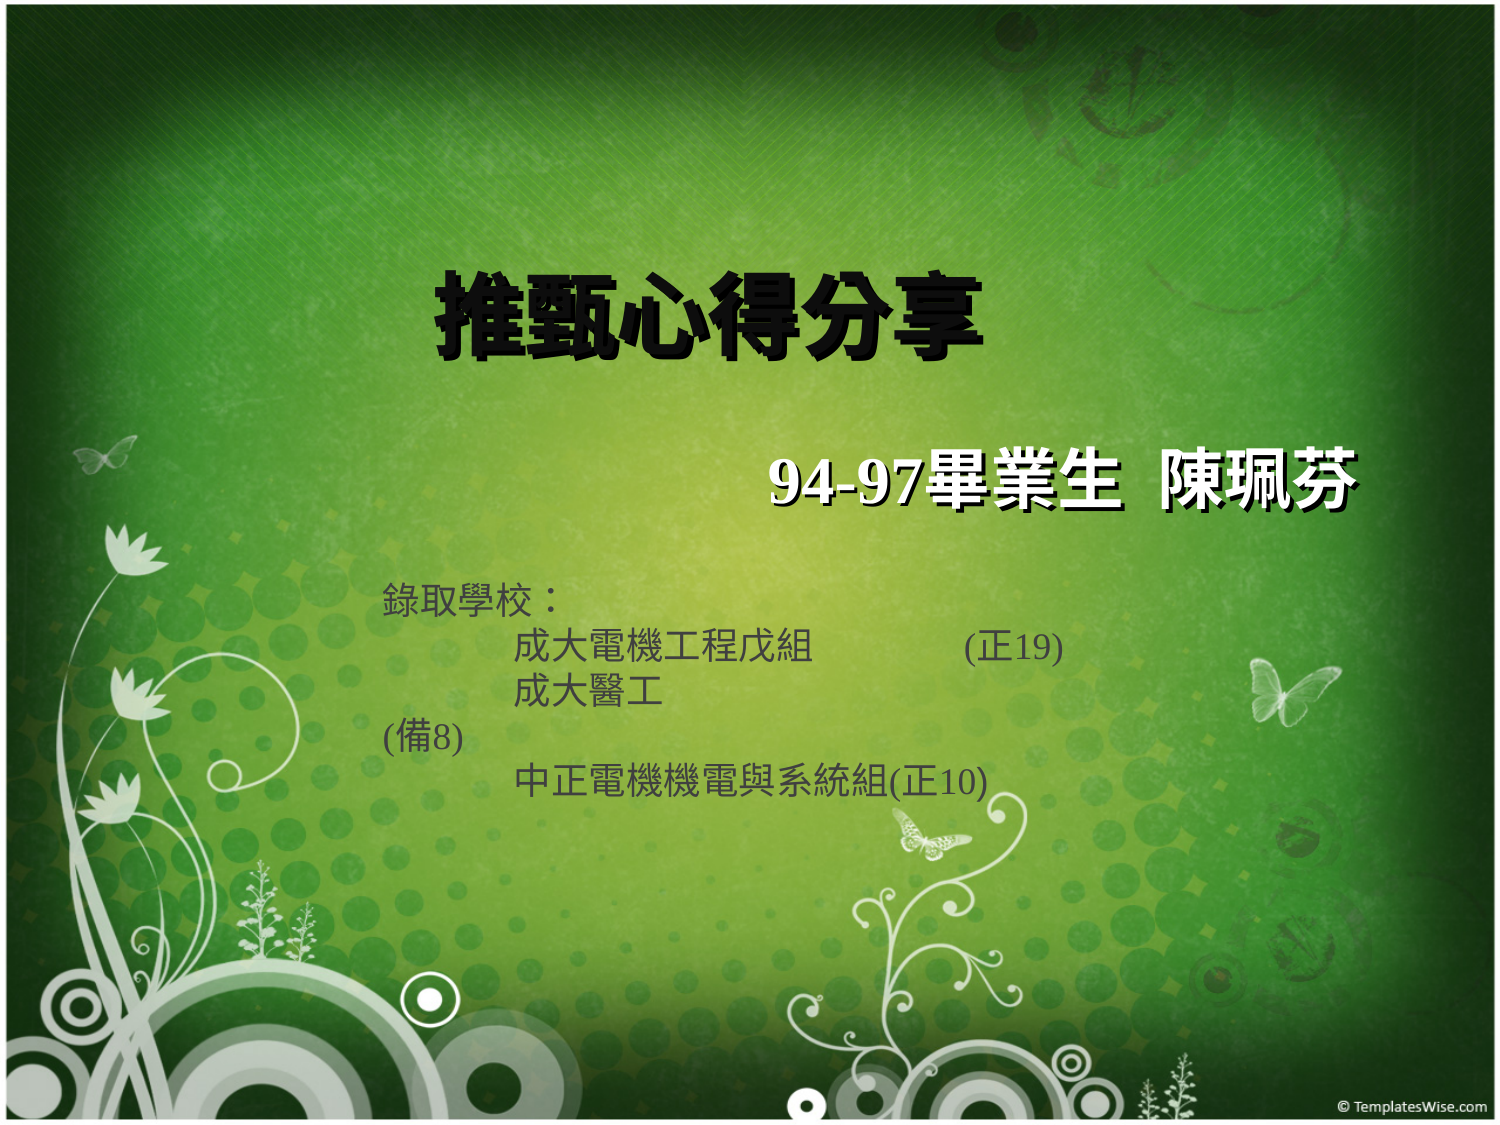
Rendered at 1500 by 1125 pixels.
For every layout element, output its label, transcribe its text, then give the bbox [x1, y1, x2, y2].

title 推甄心得分享 [70, 234, 1346, 389]
subtitle 94-97畢業生 陳珮芬 [625, 421, 1500, 516]
picture [0, 0, 1500, 1125]
text_box 錄取學校： 成大電機工程戊組 (正19) 成大醫工 (備8) 中正電機機電與系統組(正10) [375, 562, 1137, 818]
